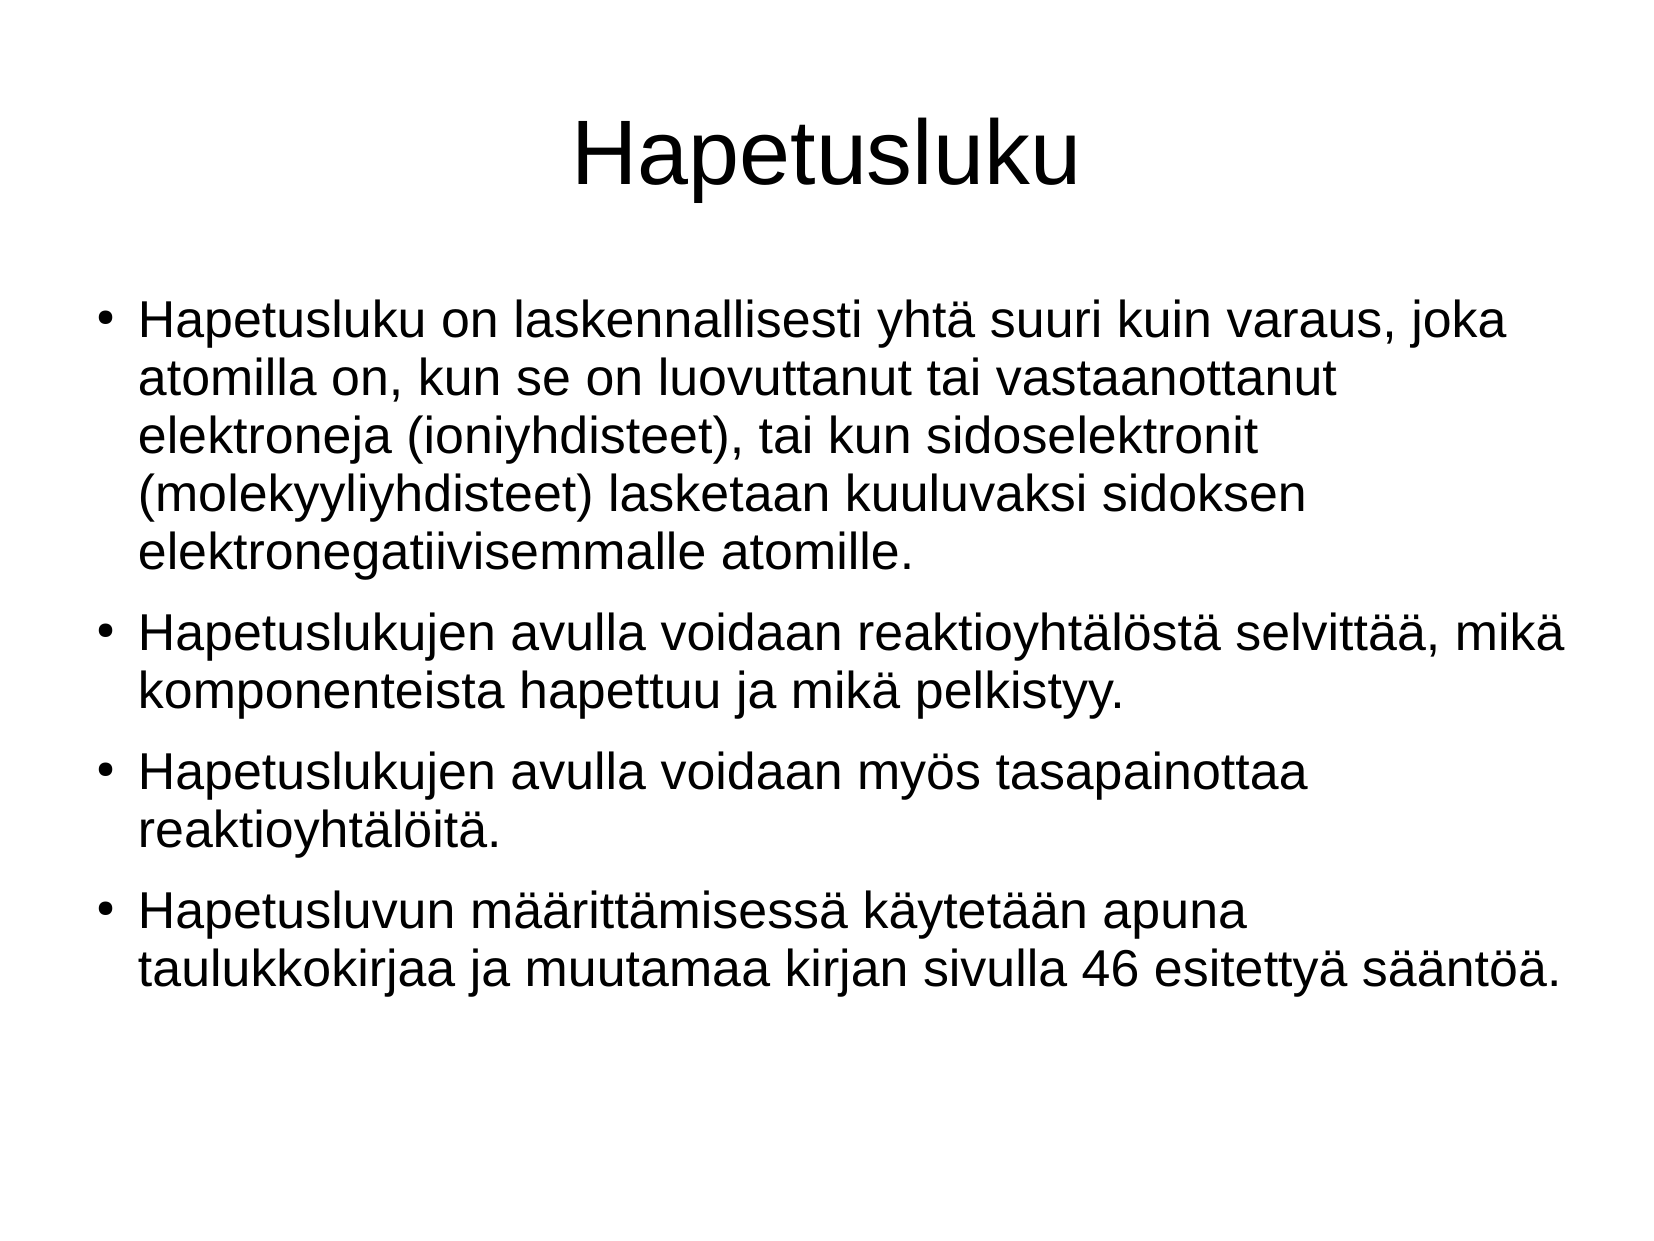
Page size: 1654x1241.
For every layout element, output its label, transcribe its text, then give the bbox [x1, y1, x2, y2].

title Hapetusluku [82, 49, 1571, 257]
list Hapetusluku on laskennallisesti yhtä suuri kuin varaus, joka atomilla on, kun se on luovuttanut tai vastaanottanut elektroneja (ioniyhdisteet), tai kun sidoselektronit (molekyyliyhdisteet) lasketaan kuuluvaksi sidoksen elektronegatiivisemmalle atomille. Hapetuslukujen avulla voidaan reaktioyhtälöstä selvittää, mikä komponenteista hapettuu ja mikä pelkistyy. Hapetuslukujen avulla voidaan myös tasapainottaa reaktioyhtälöitä. Hapetusluvun määrittämisessä käytetään apuna taulukkokirjaa ja muutamaa kirjan sivulla 46 esitettyä sääntöä. [82, 290, 1571, 1010]
